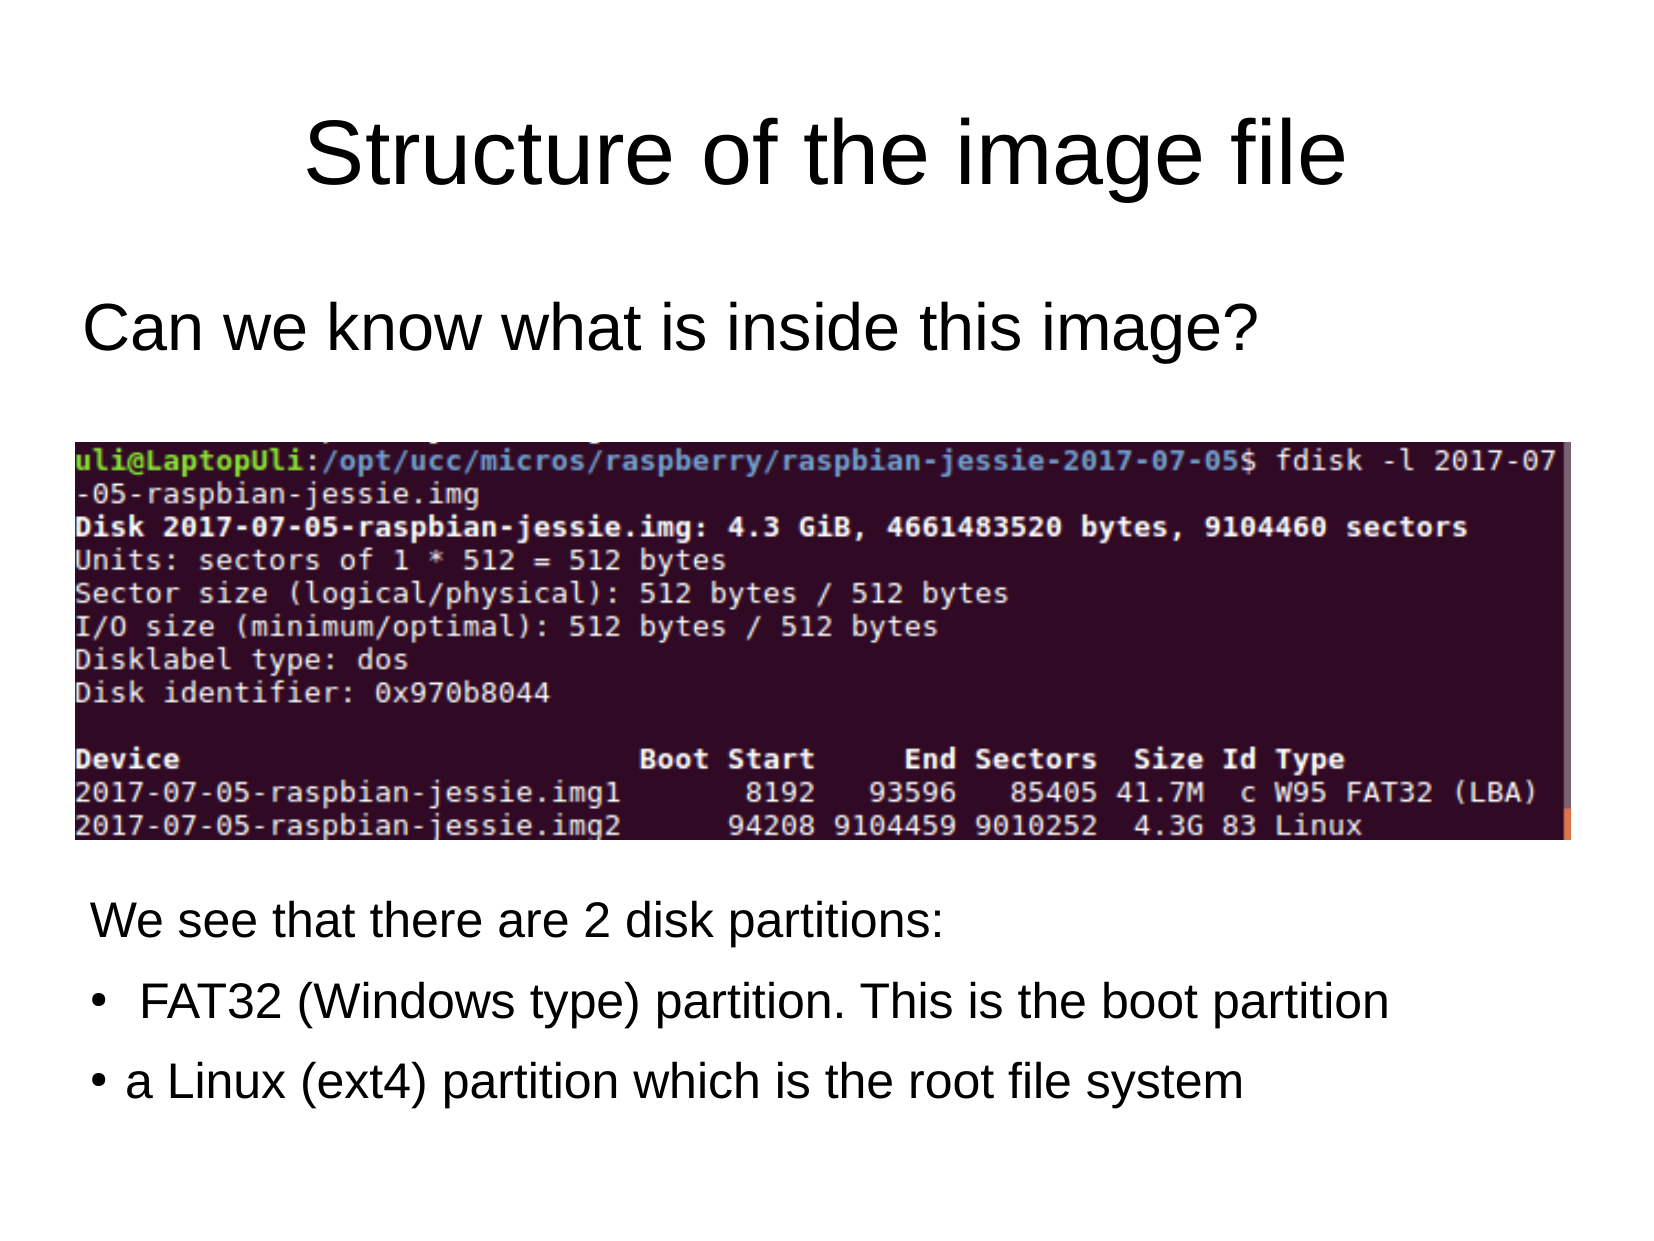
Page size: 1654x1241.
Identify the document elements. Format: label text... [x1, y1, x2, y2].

text_box We see that there are 2 disk partitions: FAT32 (Windows type) partition. This is the boot partition a Linux (ext4) partition which is the root file system [75, 885, 1621, 1165]
list Can we know what is inside this image? [82, 290, 1571, 421]
title Structure of the image file [82, 49, 1571, 257]
picture [75, 442, 1571, 841]
